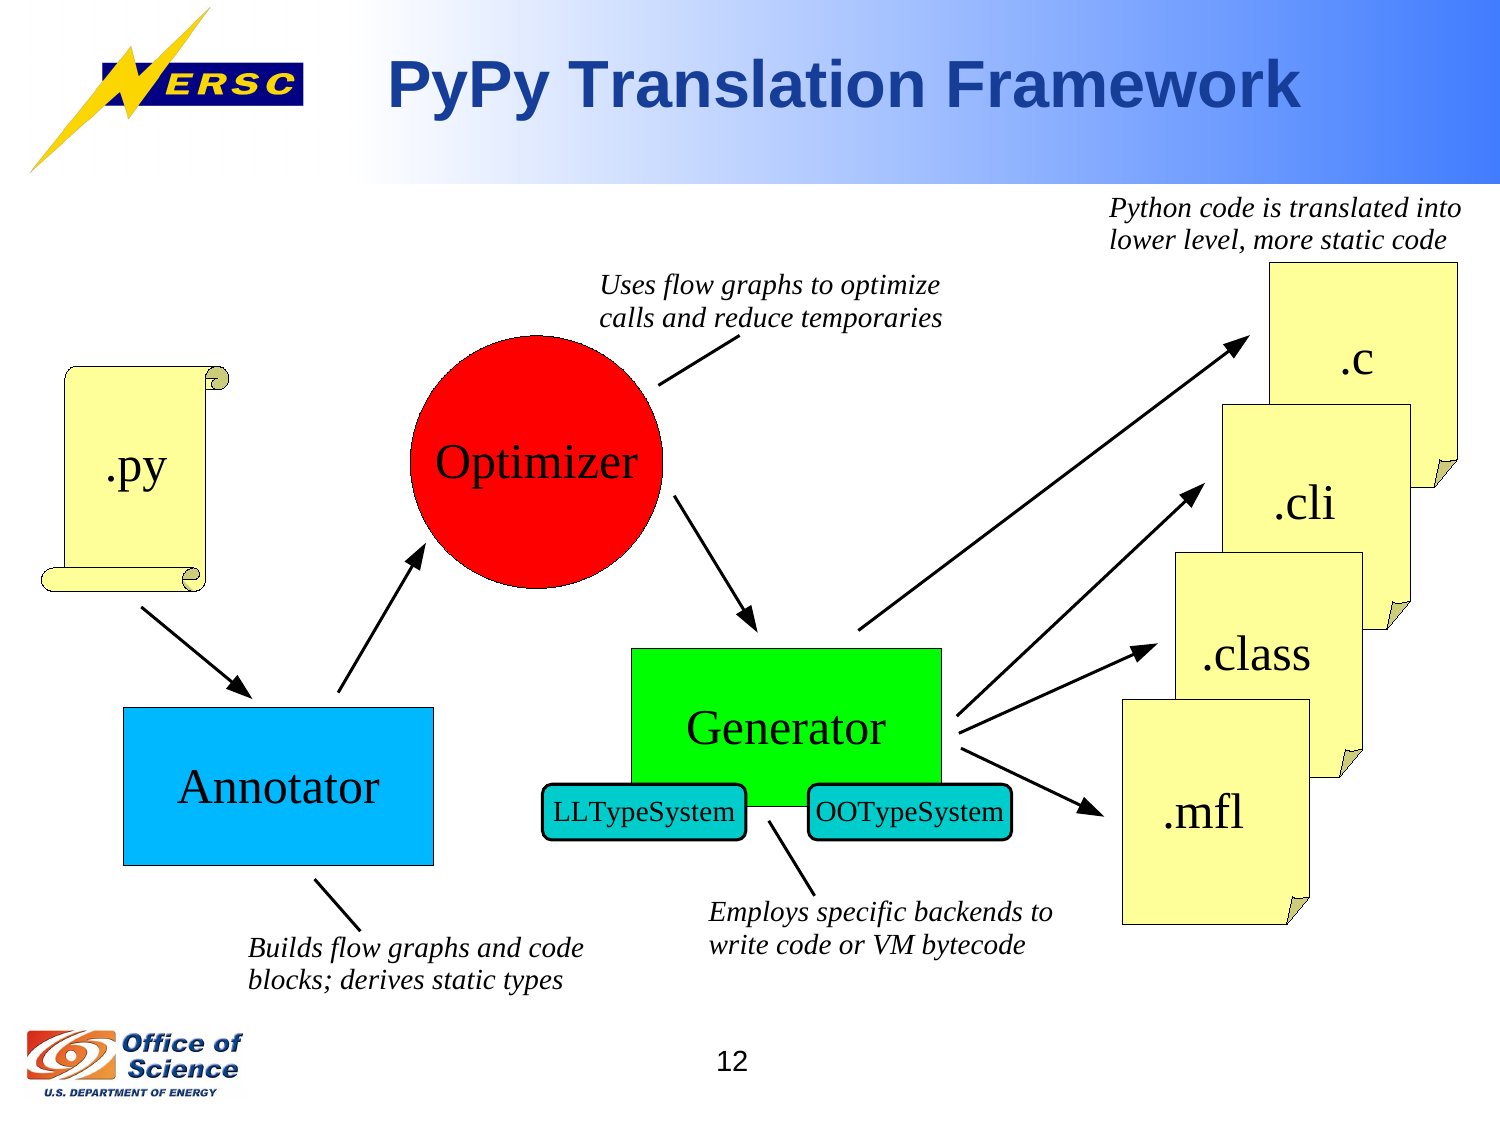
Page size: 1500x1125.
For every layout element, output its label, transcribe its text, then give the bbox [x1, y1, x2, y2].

text_box .mfl [1162, 783, 1257, 839]
title PyPy Translation Framework [364, 13, 1326, 156]
text_box .class [1201, 625, 1320, 682]
text_box Python code is translated into lower level, more static code [1109, 191, 1483, 257]
text_box .c [1339, 330, 1396, 386]
text_box [1122, 262, 1458, 925]
text_box .cli [1273, 474, 1355, 530]
text_box Optimizer [410, 335, 663, 589]
text_box Builds flow graphs and code blocks; derives static types [247, 931, 621, 996]
text_box OOTypeSystem [808, 784, 1012, 840]
text_box Generator [631, 648, 942, 807]
text_box .py [104, 437, 168, 493]
text_box Uses flow graphs to optimize calls and reduce temporaries [599, 268, 973, 334]
text_box [41, 366, 229, 592]
picture [0, 0, 352, 182]
picture [22, 1026, 246, 1100]
text_box LLTypeSystem [542, 784, 746, 840]
text_box Annotator [123, 707, 434, 866]
text_box Employs specific backends to write code or VM bytecode [708, 895, 1082, 961]
